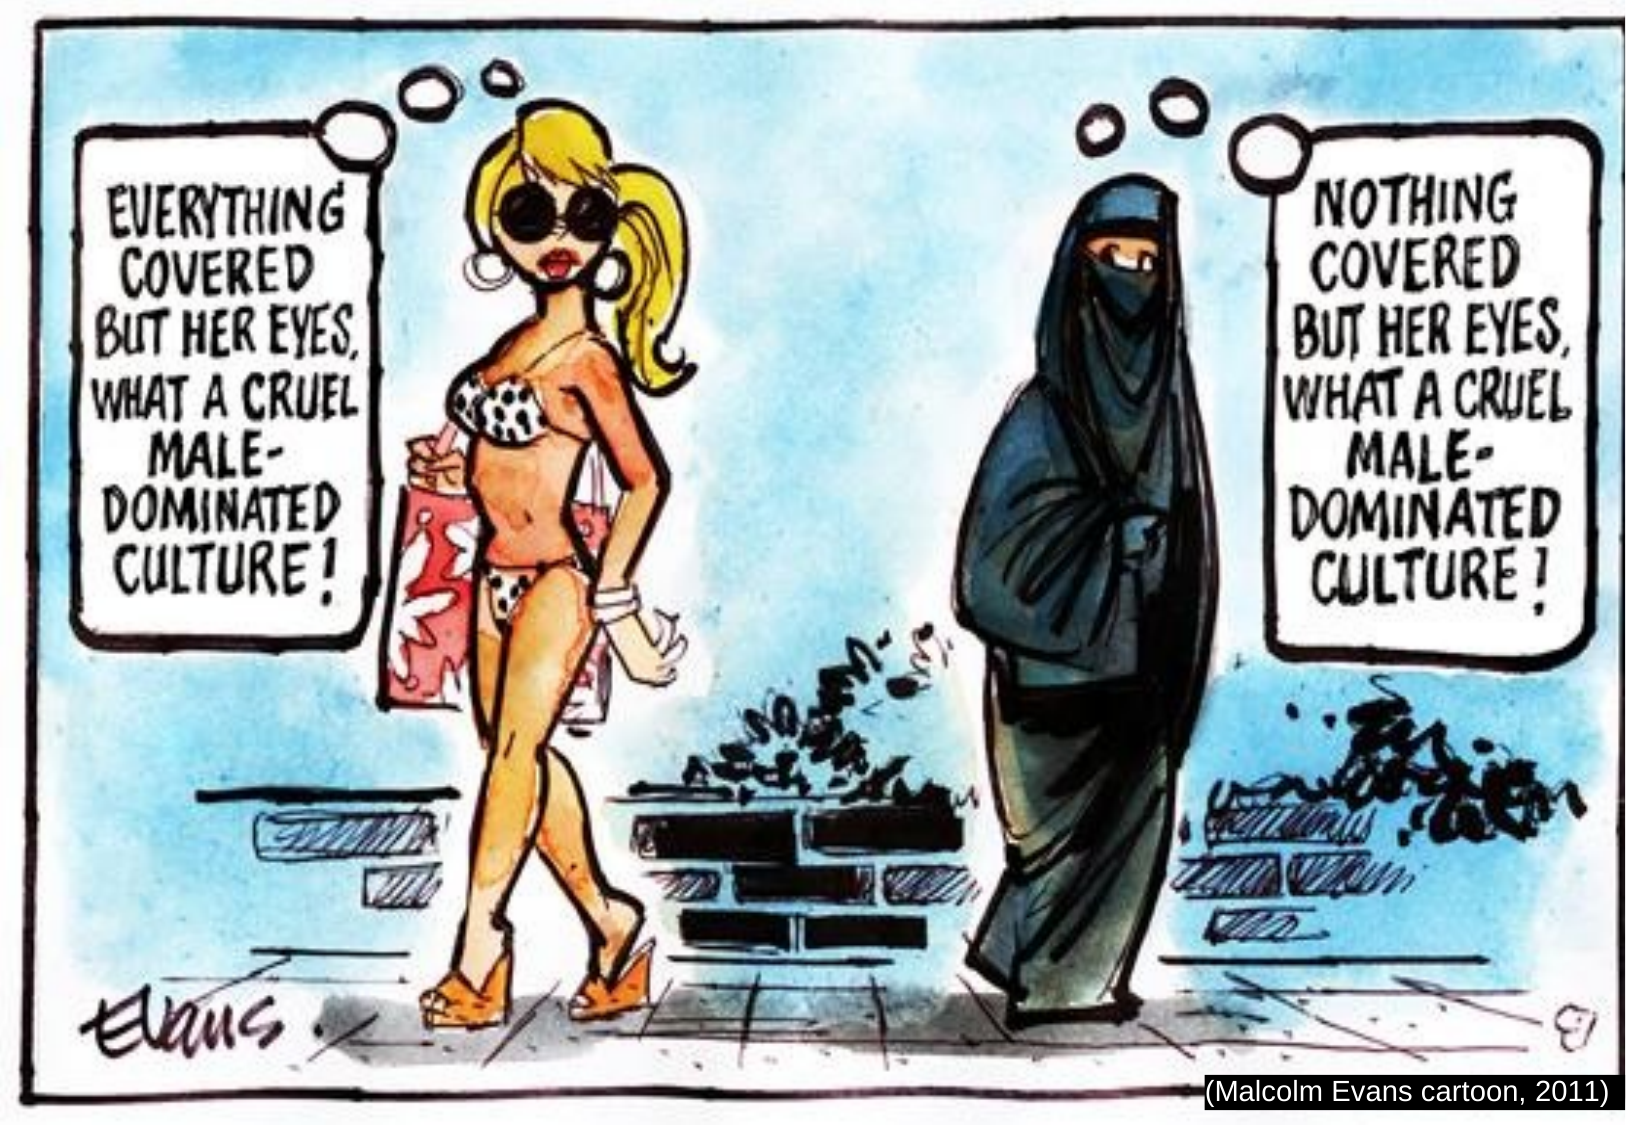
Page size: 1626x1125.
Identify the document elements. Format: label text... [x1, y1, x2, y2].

picture [0, 0, 1626, 1125]
text_box (Malcolm Evans cartoon, 2011) [1204, 1074, 1626, 1111]
